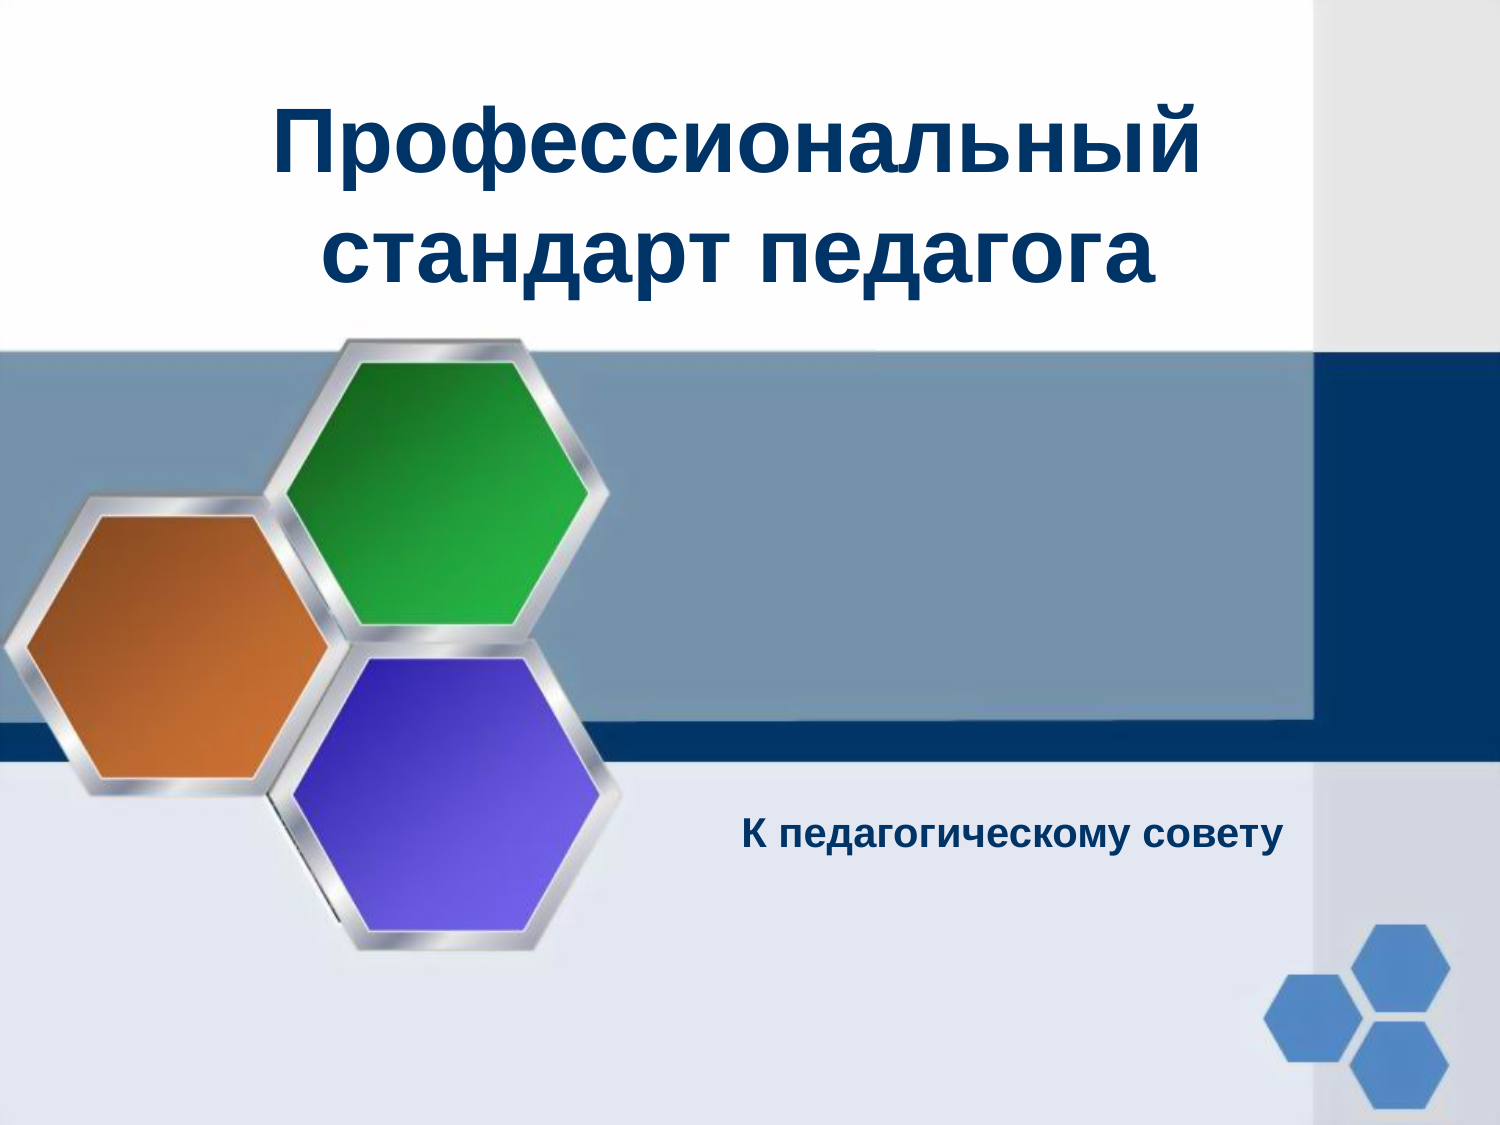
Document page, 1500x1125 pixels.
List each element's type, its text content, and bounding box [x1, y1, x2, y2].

title Профессиональный стандарт педагога [242, 90, 1235, 291]
picture [0, 0, 1500, 1125]
subtitle К педагогическому совету [726, 798, 1329, 917]
